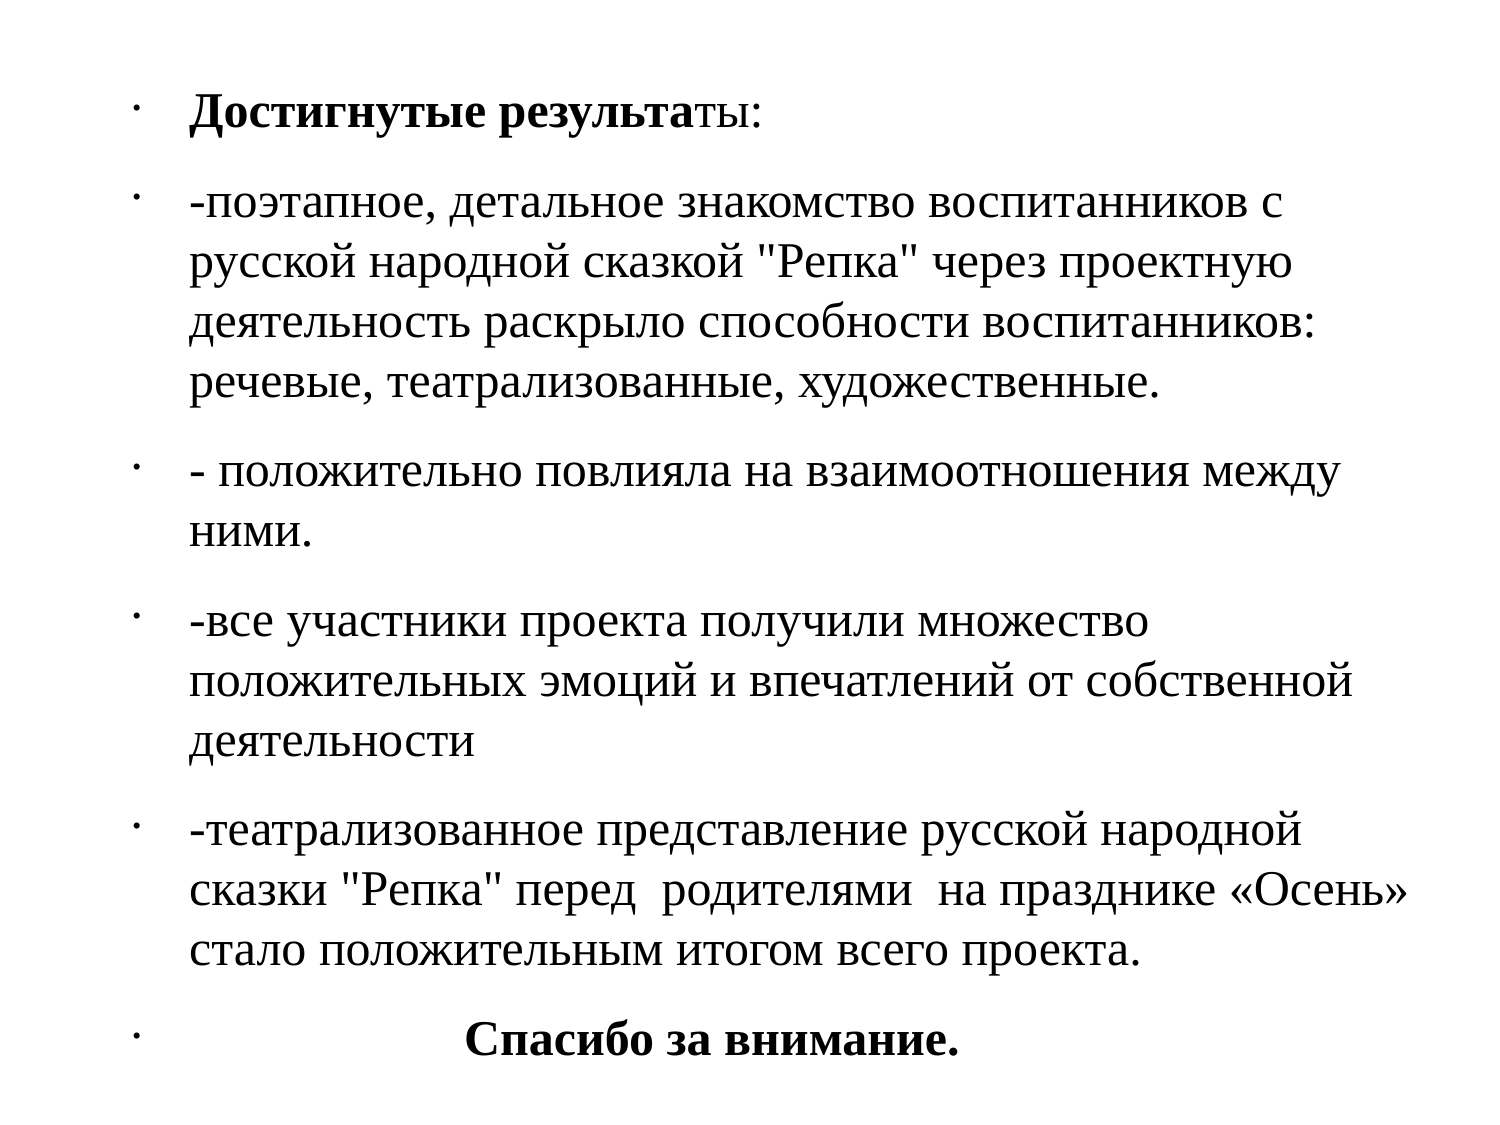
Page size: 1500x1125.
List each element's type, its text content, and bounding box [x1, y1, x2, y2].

list Достигнутые результаты: -поэтапное, детальное знакомство воспитанников с русской народной сказкой "Репка" через проектную деятельность раскрыло способности воспитанников: речевые, театрализованные, художественные. - положительно повлияла на взаимоотношения между ними. -все участники проекта получили множество положительных эмоций и впечатлений от собственной деятельности -театрализованное представление русской народной сказки "Репка" перед родителями на празднике «Осень» стало положительным итогом всего проекта. Спасибо за внимание. [118, 70, 1425, 945]
